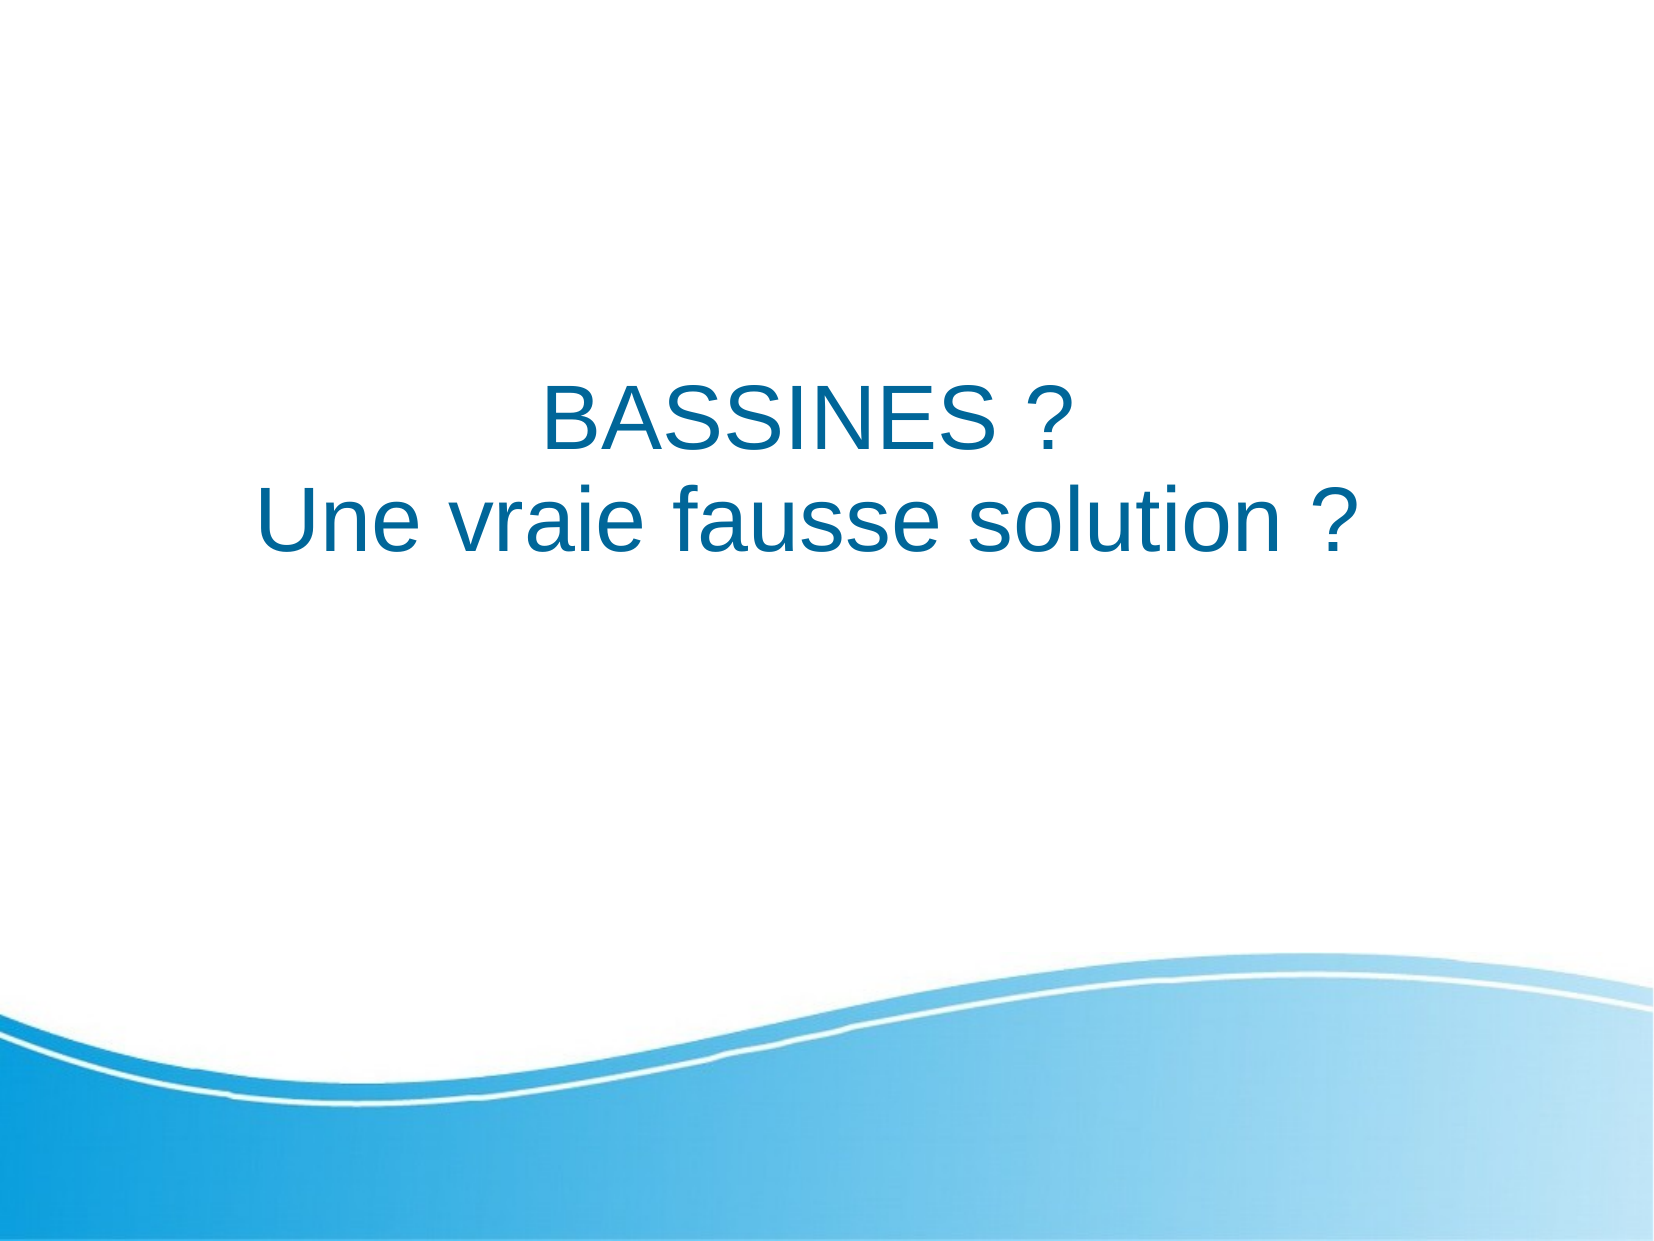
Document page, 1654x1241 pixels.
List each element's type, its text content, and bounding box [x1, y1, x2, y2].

title BASSINES ? Une vraie fausse solution ? [153, 366, 1489, 674]
picture [0, 952, 1654, 1241]
